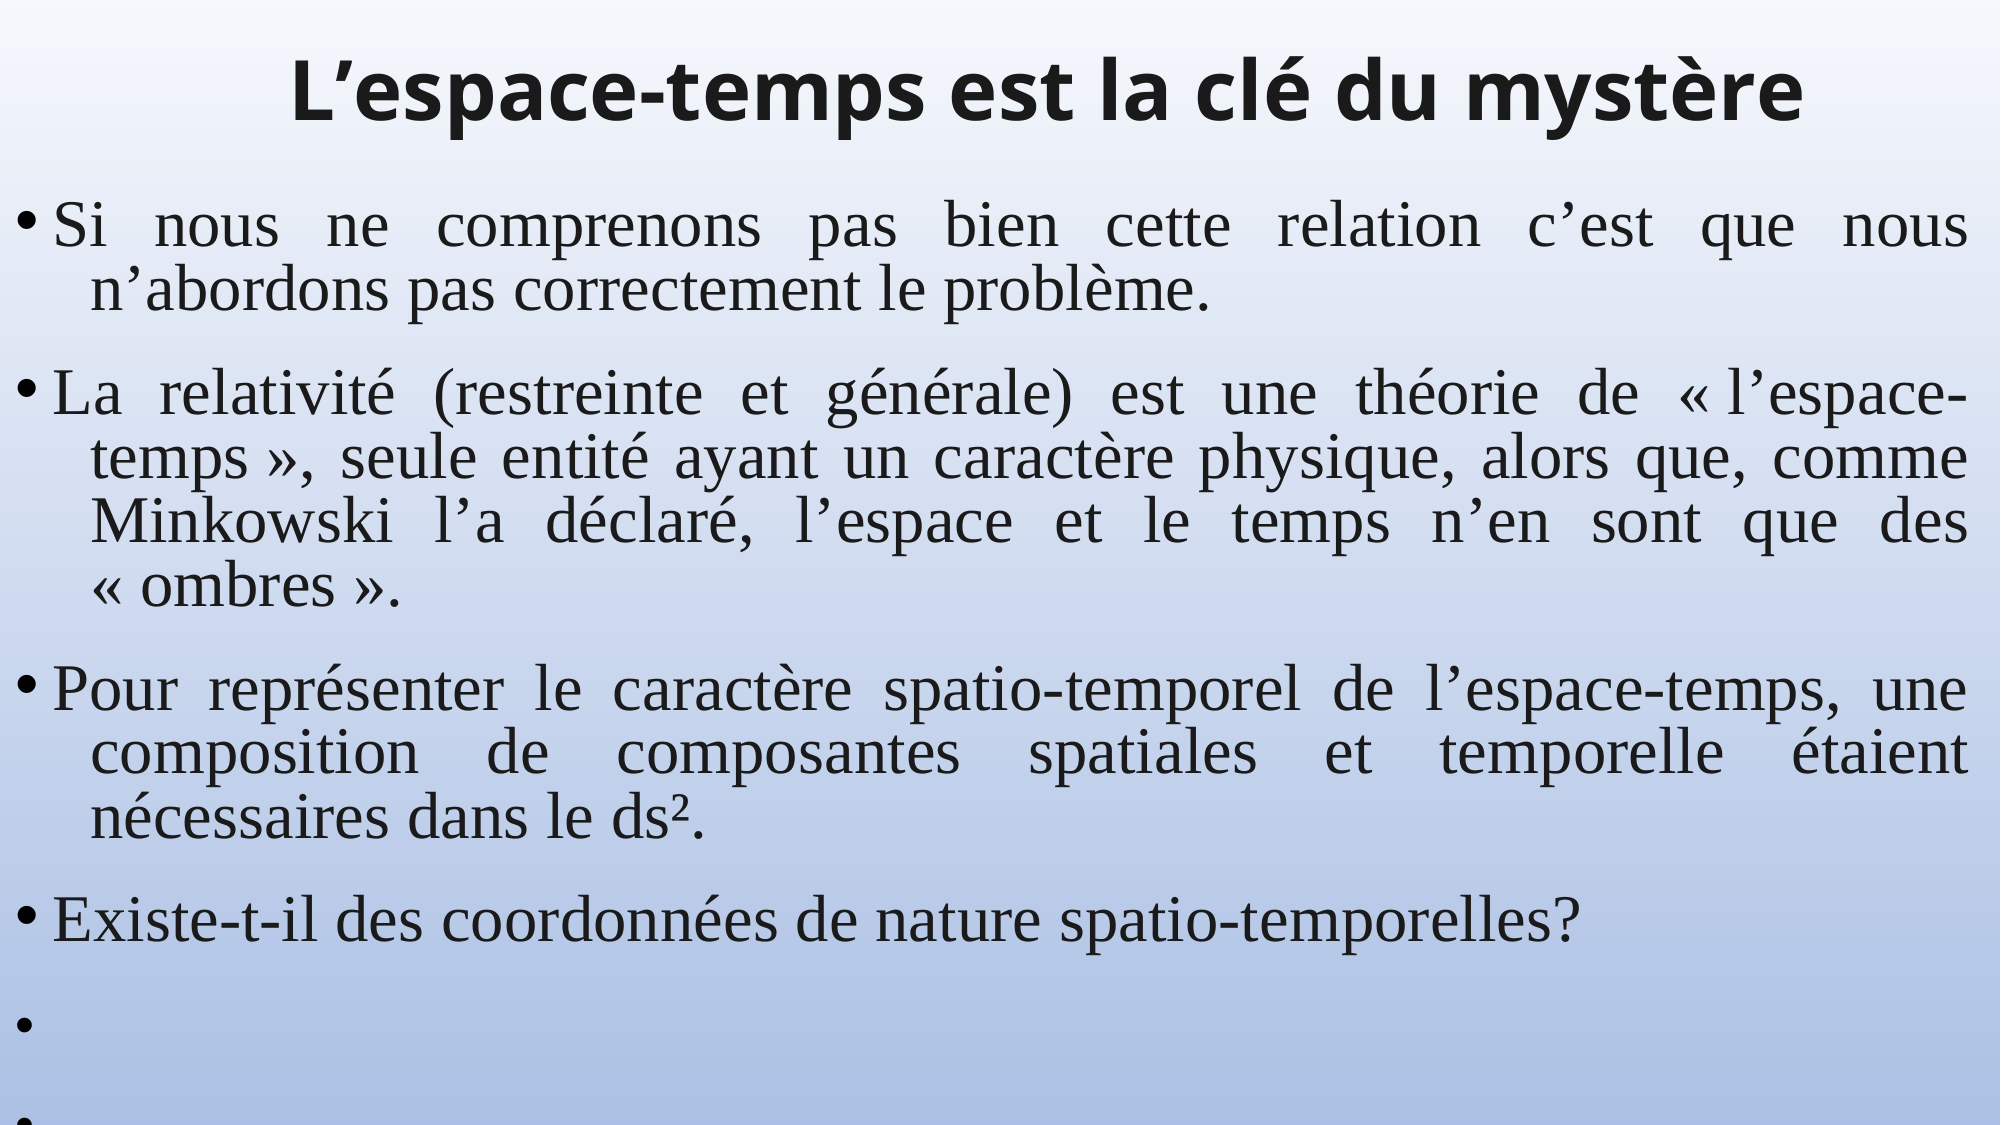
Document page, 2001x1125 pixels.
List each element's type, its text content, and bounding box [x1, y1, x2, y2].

list Si nous ne comprenons pas bien cette relation c’est que nous n’abordons pas correctement le problème. La relativité (restreinte et générale) est une théorie de « l’espace-temps », seule entité ayant un caractère physique, alors que, comme Minkowski l’a déclaré, l’espace et le temps n’en sont que des « ombres ». Pour représenter le caractère spatio-temporel de l’espace-temps, une composition de composantes spatiales et temporelle étaient nécessaires dans le ds². Existe-t-il des coordonnées de nature spatio-temporelles? [0, 187, 2000, 1081]
title L’espace-temps est la clé du mystère [273, 0, 1857, 187]
